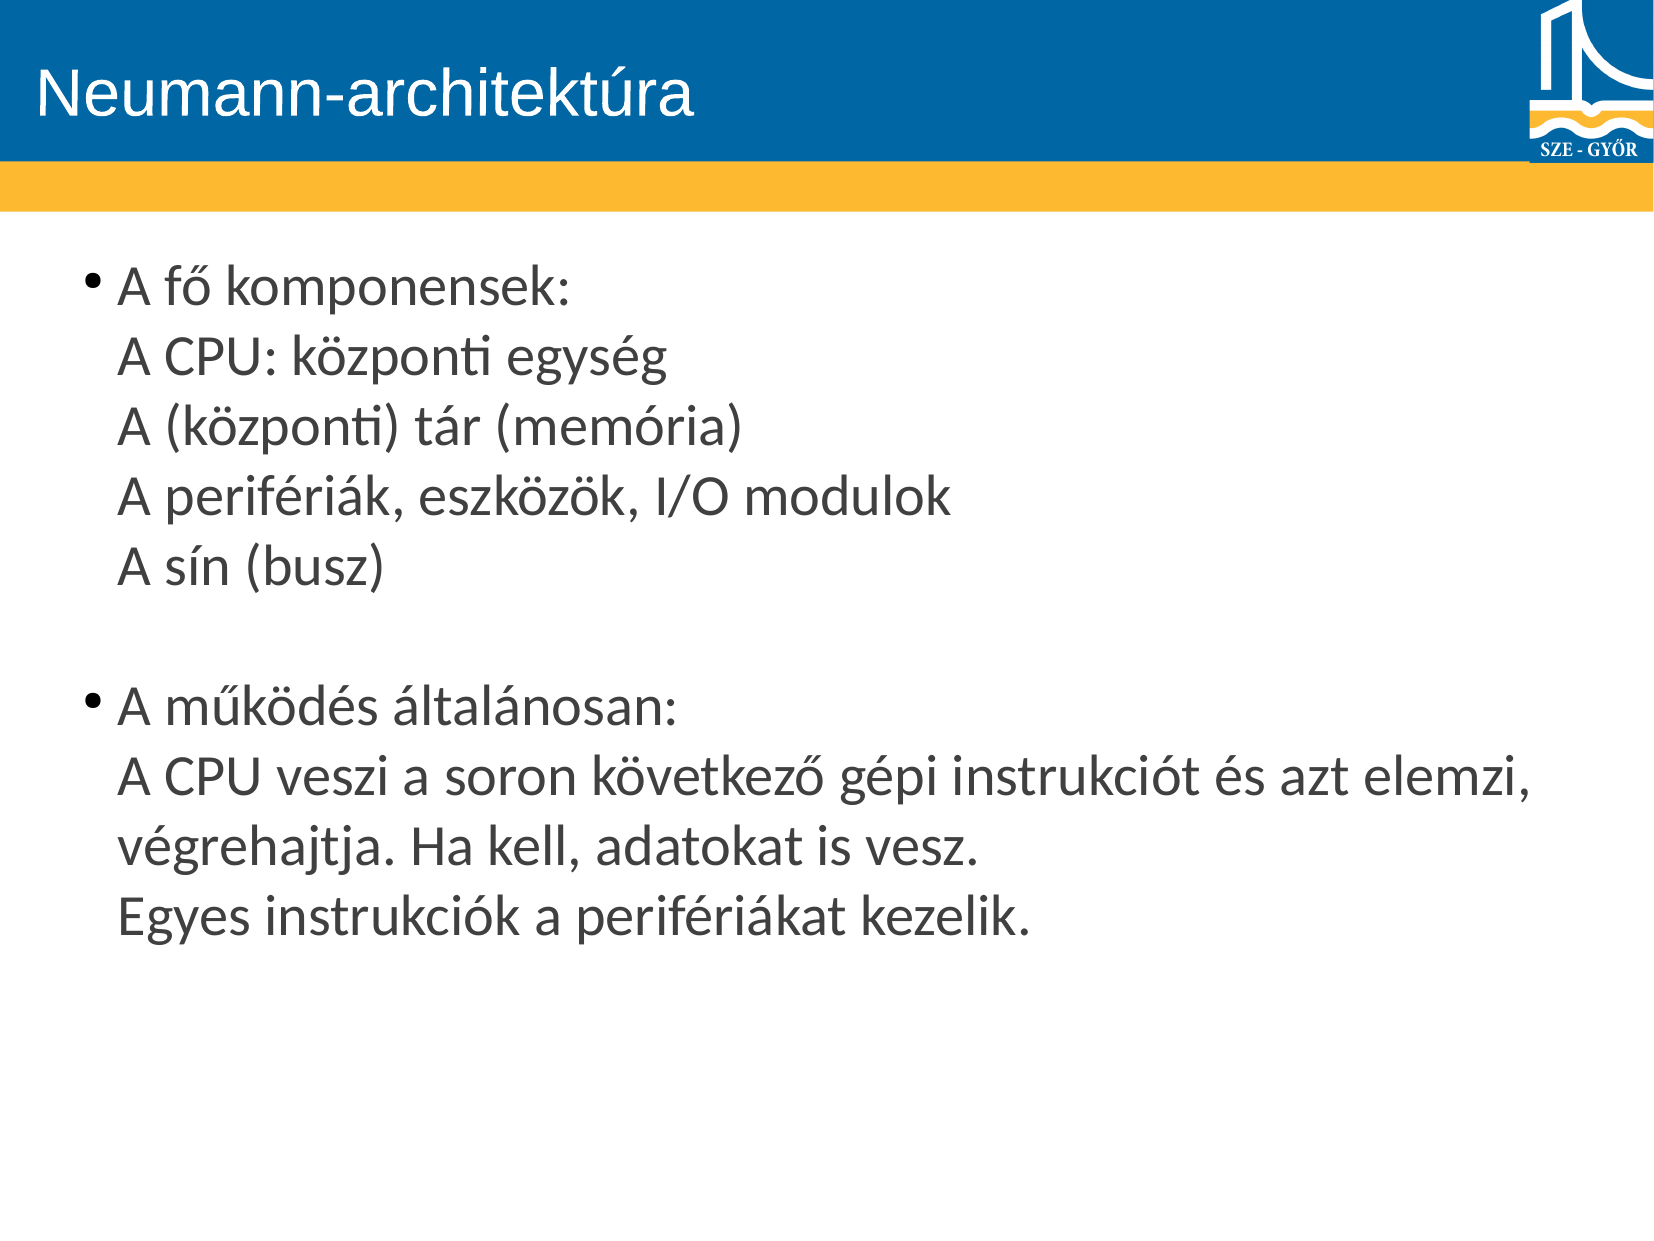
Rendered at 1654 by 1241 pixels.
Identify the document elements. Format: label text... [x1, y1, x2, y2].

text_box Neumann-architektúra [34, 48, 1524, 144]
text_box A fő komponensek: A CPU: központi egység A (központi) tár (memória) A perifériák, eszközök, I/O modulok A sín (busz) A működés általánosan: A CPU veszi a soron következő gépi instrukciót és azt elemzi, végrehajtja. Ha kell, adatokat is vesz. Egyes instrukciók a perifériákat kezelik. [82, 247, 1571, 1198]
picture [1529, 0, 1654, 163]
